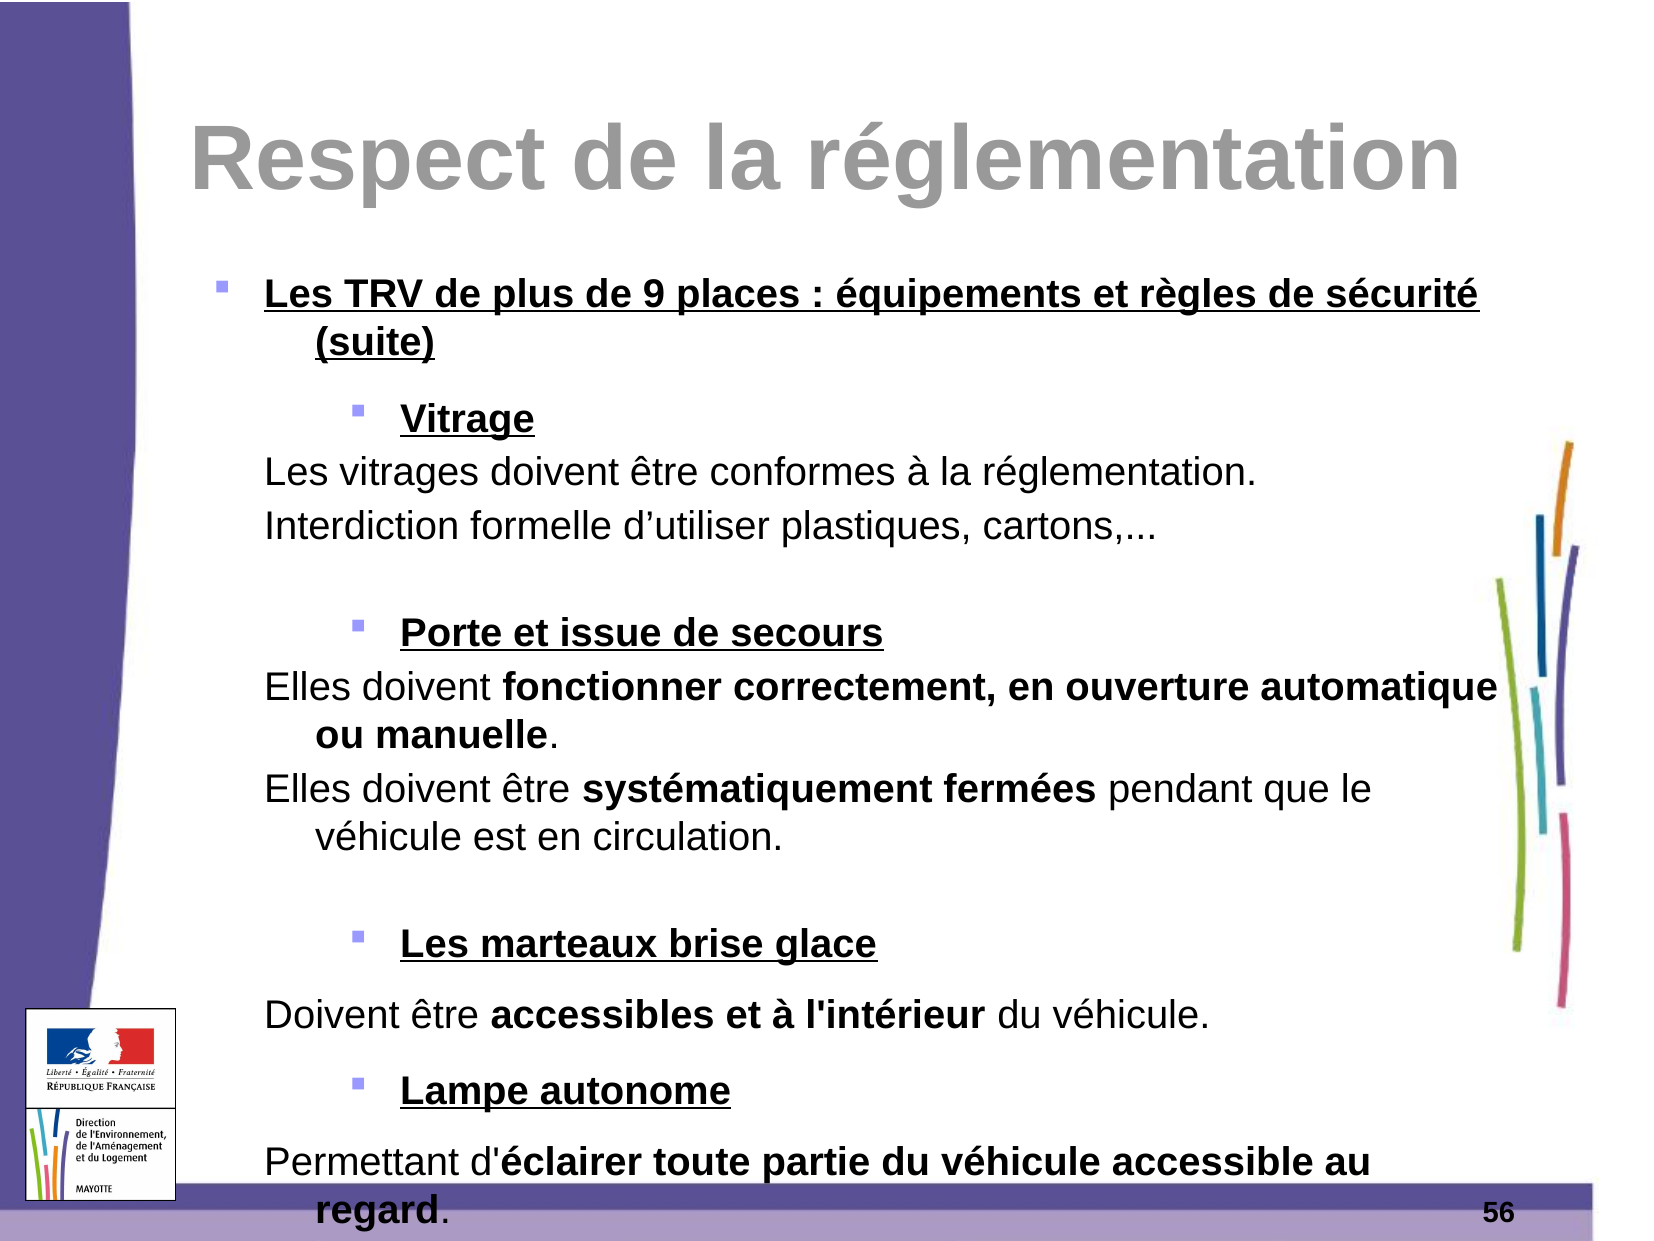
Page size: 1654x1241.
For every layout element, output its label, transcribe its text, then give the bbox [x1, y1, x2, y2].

title Respect de la réglementation [82, 49, 1571, 257]
text_box [1509, 1193, 1636, 1241]
list Les TRV de plus de 9 places : équipements et règles de sécurité (suite) Vitrage Les vitrages doivent être conformes à la réglementation. Interdiction formelle d’utiliser plastiques, cartons,... Porte et issue de secours Elles doivent fonctionner correctement, en ouverture automatique ou manuelle. Elles doivent être systématiquement fermées pendant que le véhicule est en circulation. Les marteaux brise glace Doivent être accessibles et à l'intérieur du véhicule. Lampe autonome Permettant d'éclairer toute partie du véhicule accessible au regard. [179, 267, 1509, 1241]
